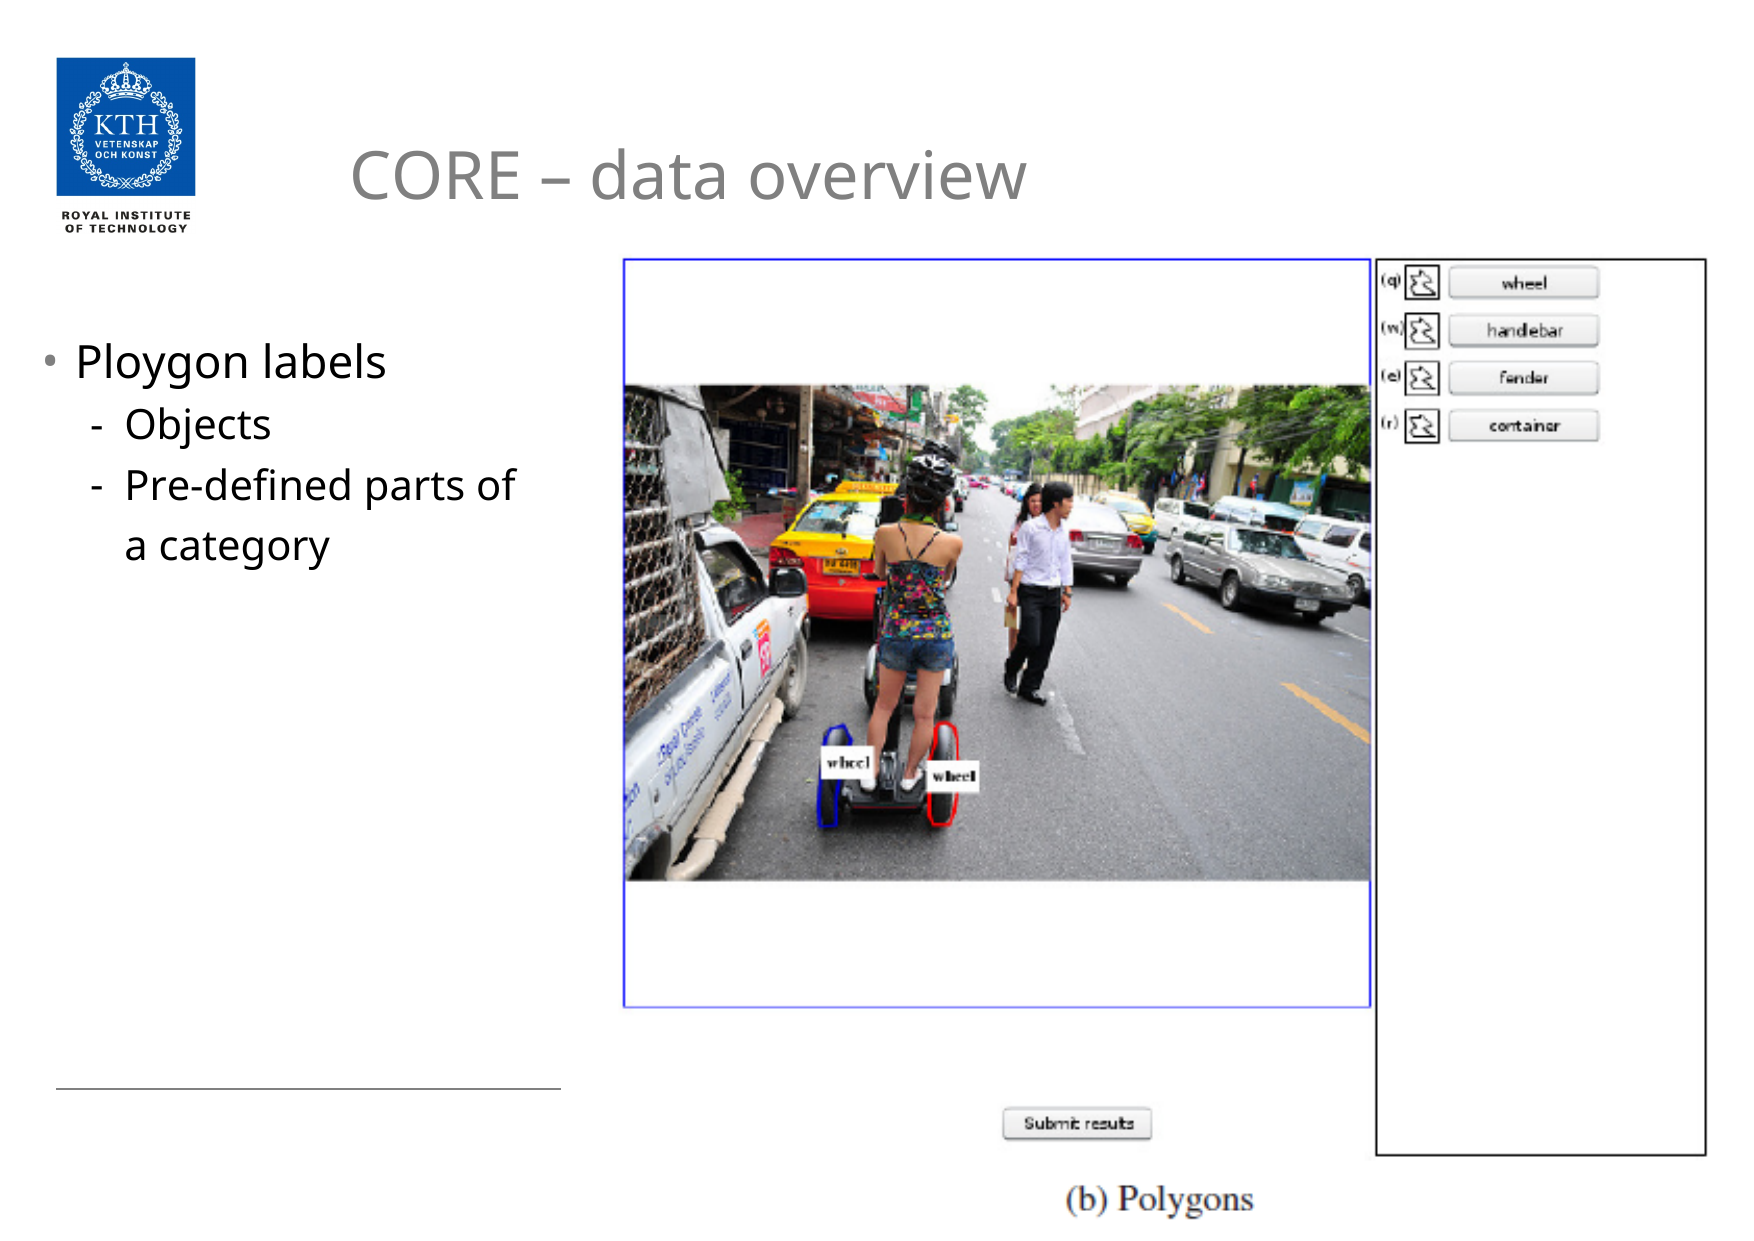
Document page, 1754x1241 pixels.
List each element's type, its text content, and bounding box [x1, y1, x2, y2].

picture [56, 57, 196, 234]
title CORE – data overview [349, 69, 1663, 277]
list Ploygon labels Objects Pre-defined parts of a category [41, 324, 561, 1059]
picture [561, 236, 1726, 1236]
